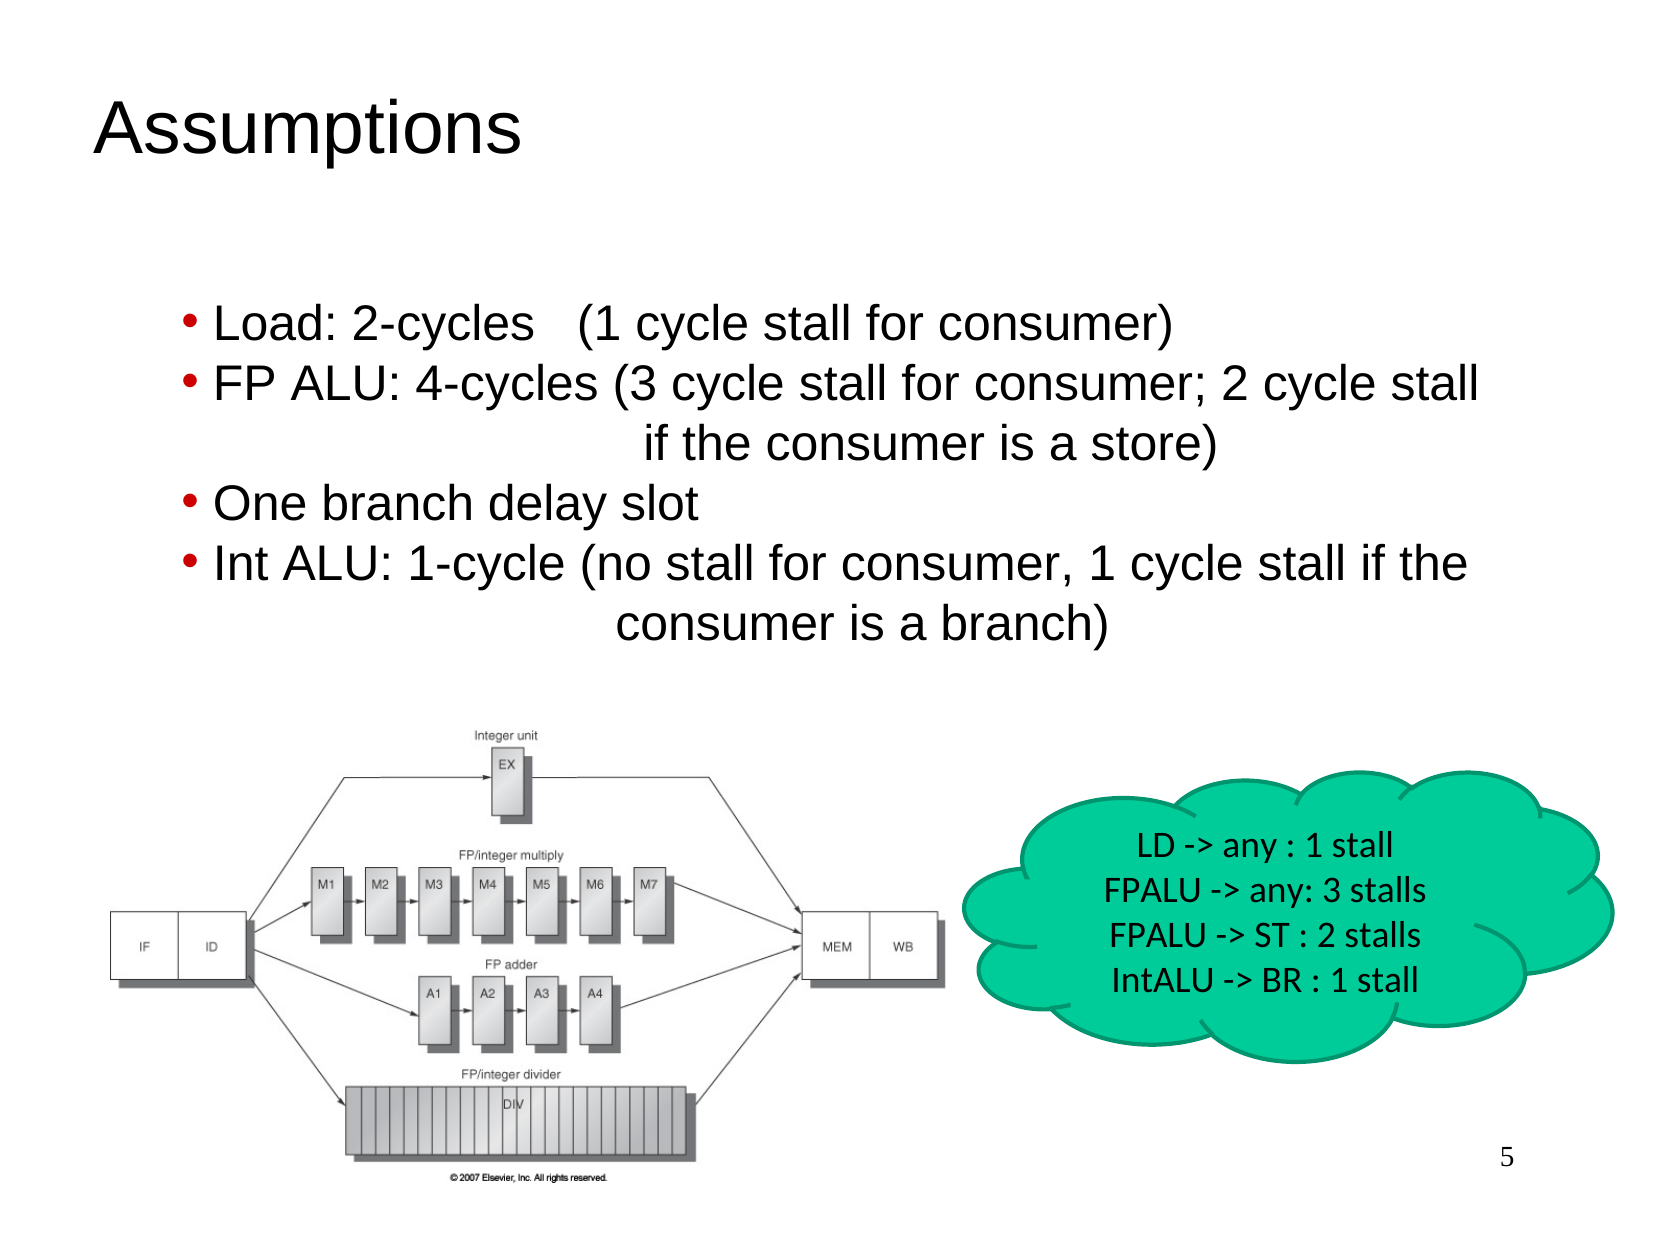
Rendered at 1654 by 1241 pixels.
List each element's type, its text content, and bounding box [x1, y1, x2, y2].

text_box LD -> any : 1 stall FPALU -> any: 3 stalls FPALU -> ST : 2 stalls IntALU -> BR : 1 stall [964, 772, 1613, 1062]
text_box Assumptions [79, 71, 539, 177]
text_box Load: 2-cycles (1 cycle stall for consumer) FP ALU: 4-cycles (3 cycle stall for consumer; 2 cycle stall if the consumer is a store) One branch delay slot Int ALU: 1-cycle (no stall for consumer, 1 cycle stall if the consumer is a branch) [166, 282, 1496, 659]
picture [110, 730, 946, 1183]
text_box <number> [1184, 1129, 1530, 1213]
